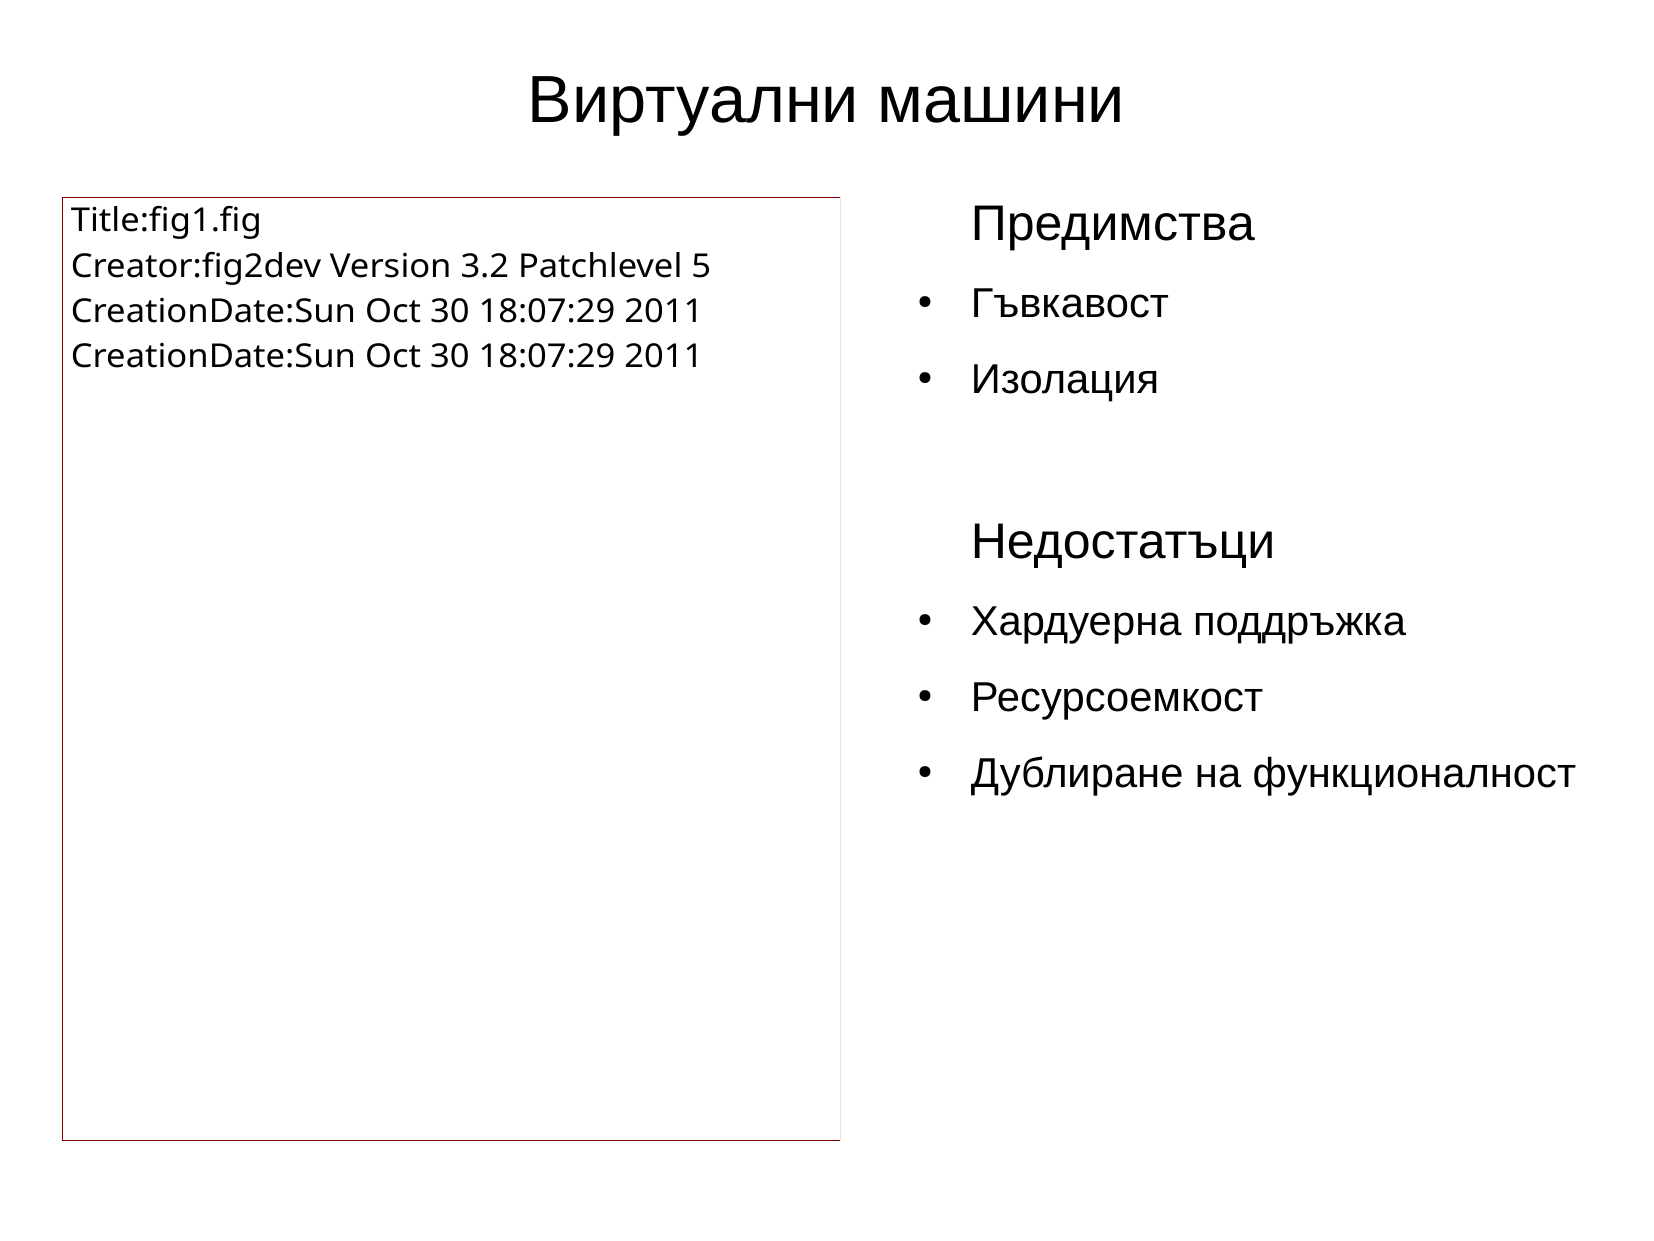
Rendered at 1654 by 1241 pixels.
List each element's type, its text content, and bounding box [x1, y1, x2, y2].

title Виртуални машини [82, 49, 1571, 151]
list Предимства Гъвкавост Изолация Недостатъци Хардуерна поддръжка Ресурсоемкост Дублиране на функционалност [900, 195, 1591, 1141]
picture [60, 195, 841, 1141]
